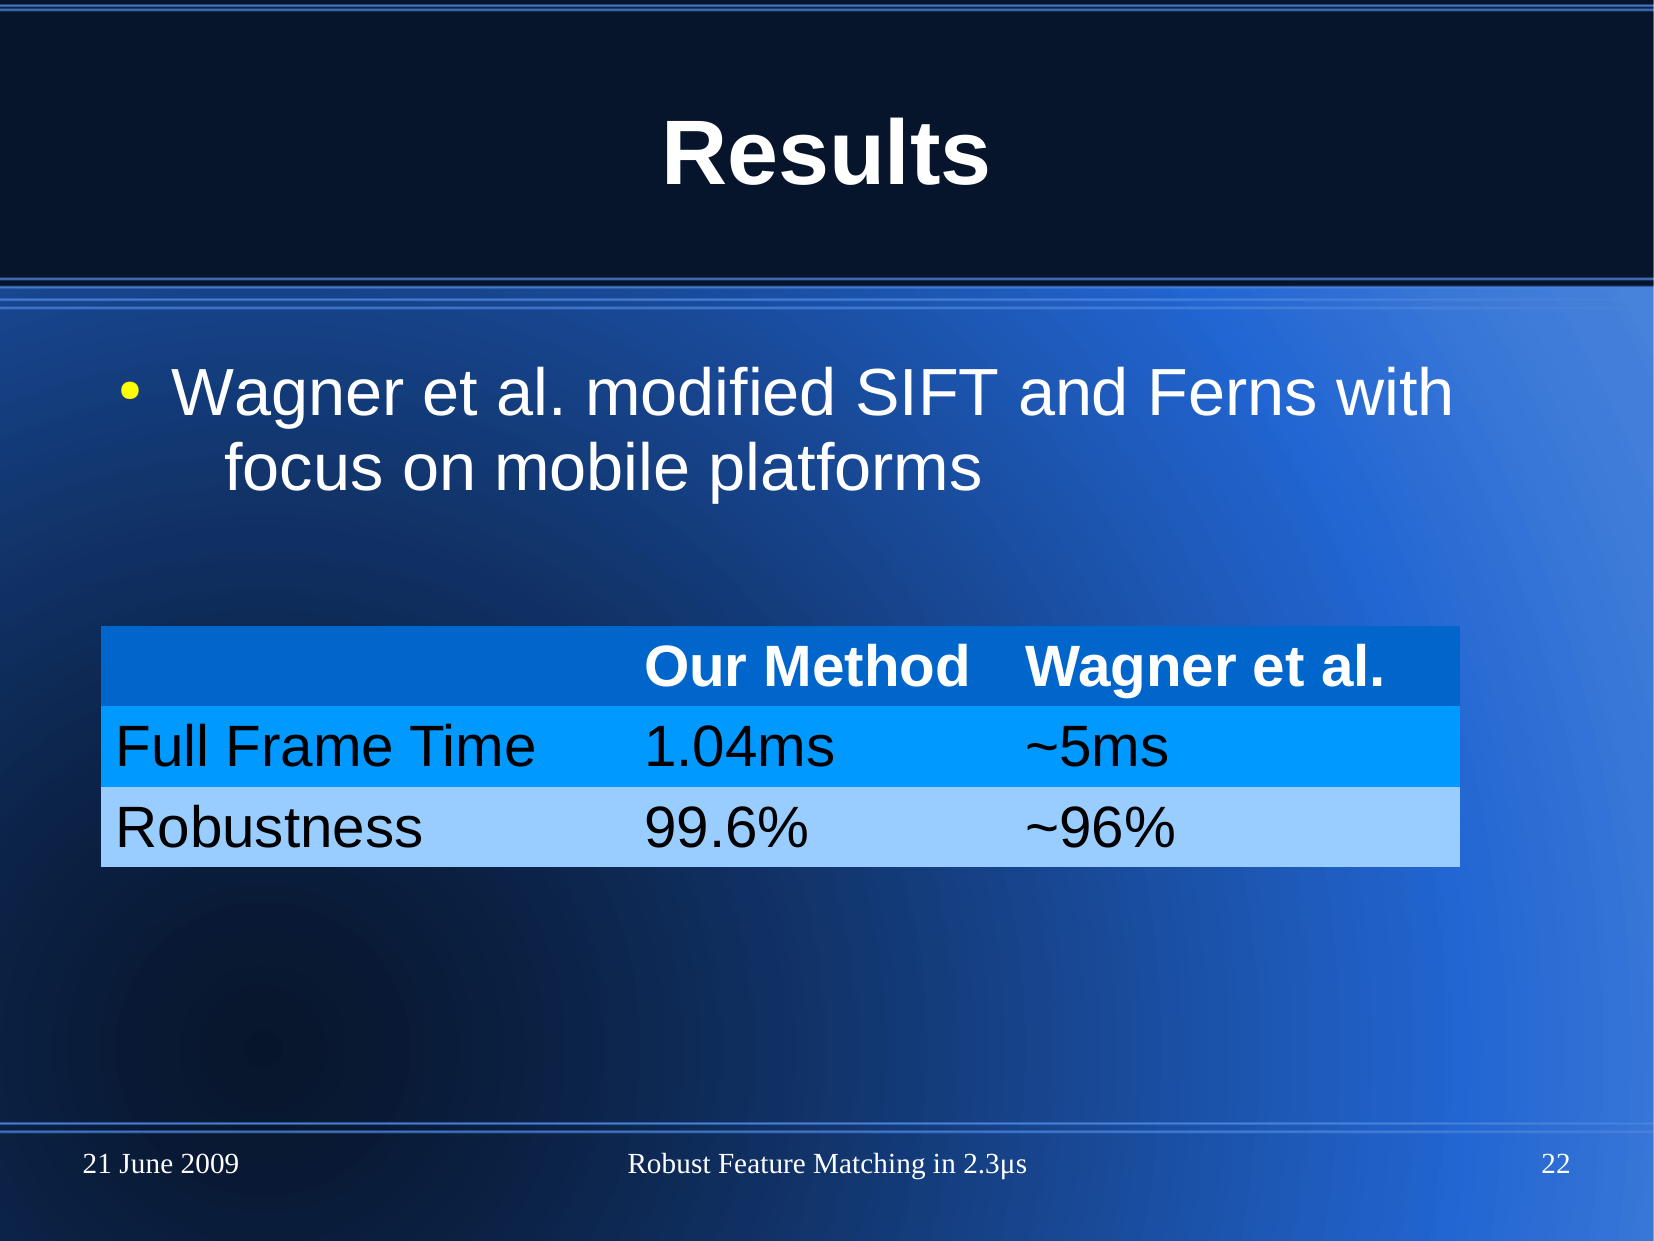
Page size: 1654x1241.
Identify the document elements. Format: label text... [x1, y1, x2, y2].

table_header Our Method [629, 626, 1011, 706]
table_header Wagner et al. [1011, 626, 1460, 706]
title Results [82, 56, 1571, 250]
table_cell Full Frame Time [101, 706, 629, 787]
picture [0, 0, 1654, 1241]
table_cell 99.6% [629, 787, 1011, 867]
table_cell ~96% [1011, 787, 1460, 867]
list Wagner et al. modified SIFT and Ferns with focus on mobile platforms [82, 355, 1571, 1159]
table_cell Robustness [101, 787, 629, 867]
table_header [101, 626, 629, 706]
table_cell ~5ms [1011, 706, 1460, 787]
table_cell 1.04ms [629, 706, 1011, 787]
